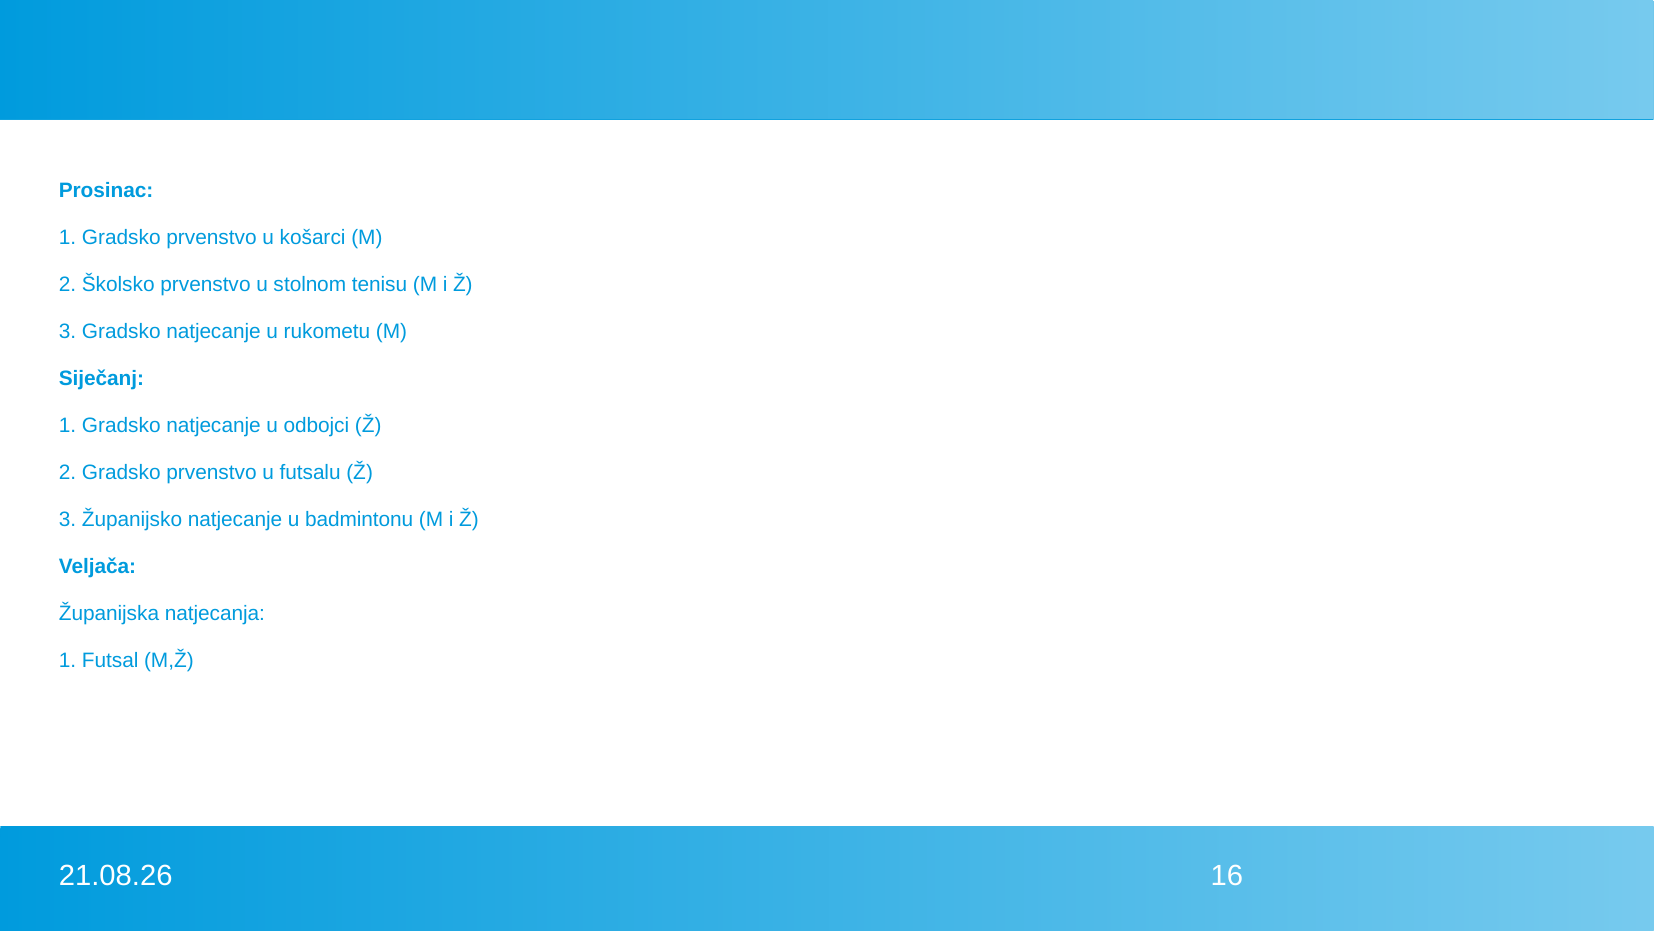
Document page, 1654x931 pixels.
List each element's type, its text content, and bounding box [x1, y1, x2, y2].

text_box [59, 856, 443, 916]
list Prosinac: 1. Gradsko prvenstvo u košarci (M) 2. Školsko prvenstvo u stolnom tenisu (M i Ž) 3. Gradsko natjecanje u rukometu (M) Siječanj: 1. Gradsko natjecanje u odbojci (Ž) 2. Gradsko prvenstvo u futsalu (Ž) 3. Županijsko natjecanje u badmintonu (M i Ž) Veljača: Županijska natjecanja: 1. Futsal (M,Ž) [59, 177, 1595, 768]
text_box [1210, 856, 1595, 916]
